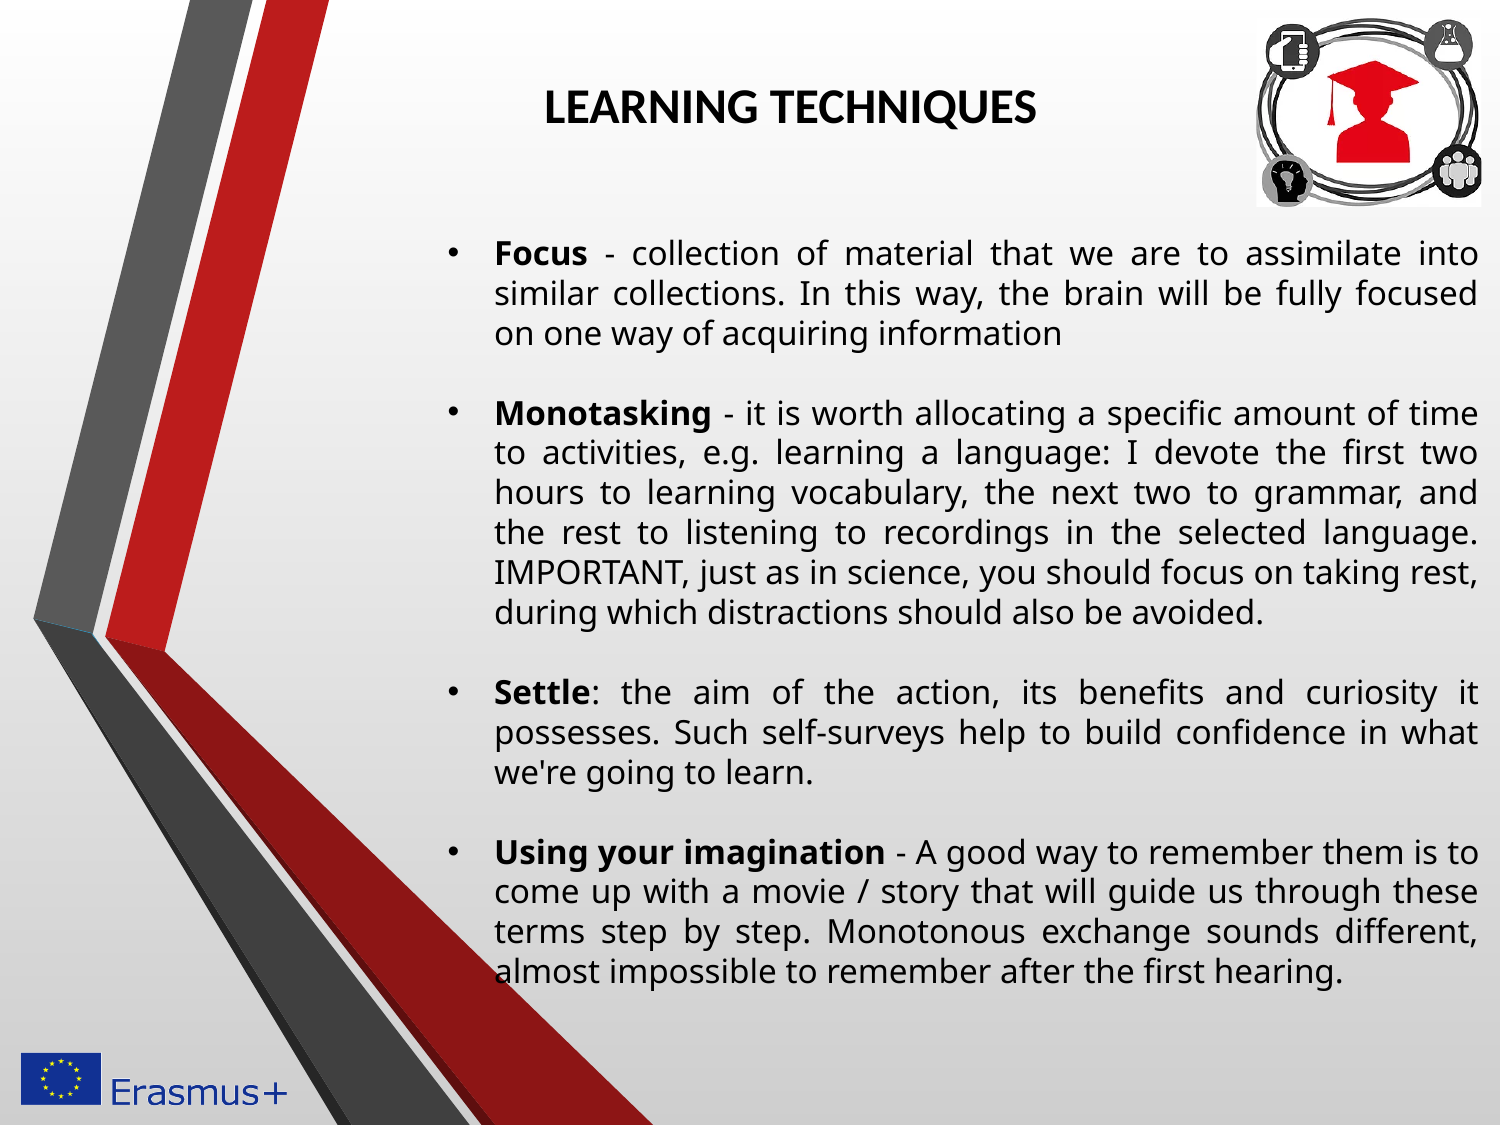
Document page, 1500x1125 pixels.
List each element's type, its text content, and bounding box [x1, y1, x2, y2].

picture [5, 1037, 302, 1120]
chart [1257, 19, 1483, 209]
text_box Focus - collection of material that we are to assimilate into similar collections. In this way, the brain will be fully focused on one way of acquiring information Monotasking - it is worth allocating a specific amount of time to activities, e.g. learning a language: I devote the first two hours to learning vocabulary, the next two to grammar, and the rest to listening to recordings in the selected language. IMPORTANT, just as in science, you should focus on taking rest, during which distractions should also be avoided. Settle: the aim of the action, its benefits and curiosity it possesses. Such self-surveys help to build confidence in what we're going to learn. Using your imagination - A good way to remember them is to come up with a movie / story that will guide us through these terms step by step. Monotonous exchange sounds different, almost impossible to remember after the first hearing. [432, 224, 1496, 998]
text_box LEARNING TECHNIQUES [324, 66, 1256, 142]
picture [1256, 18, 1482, 207]
